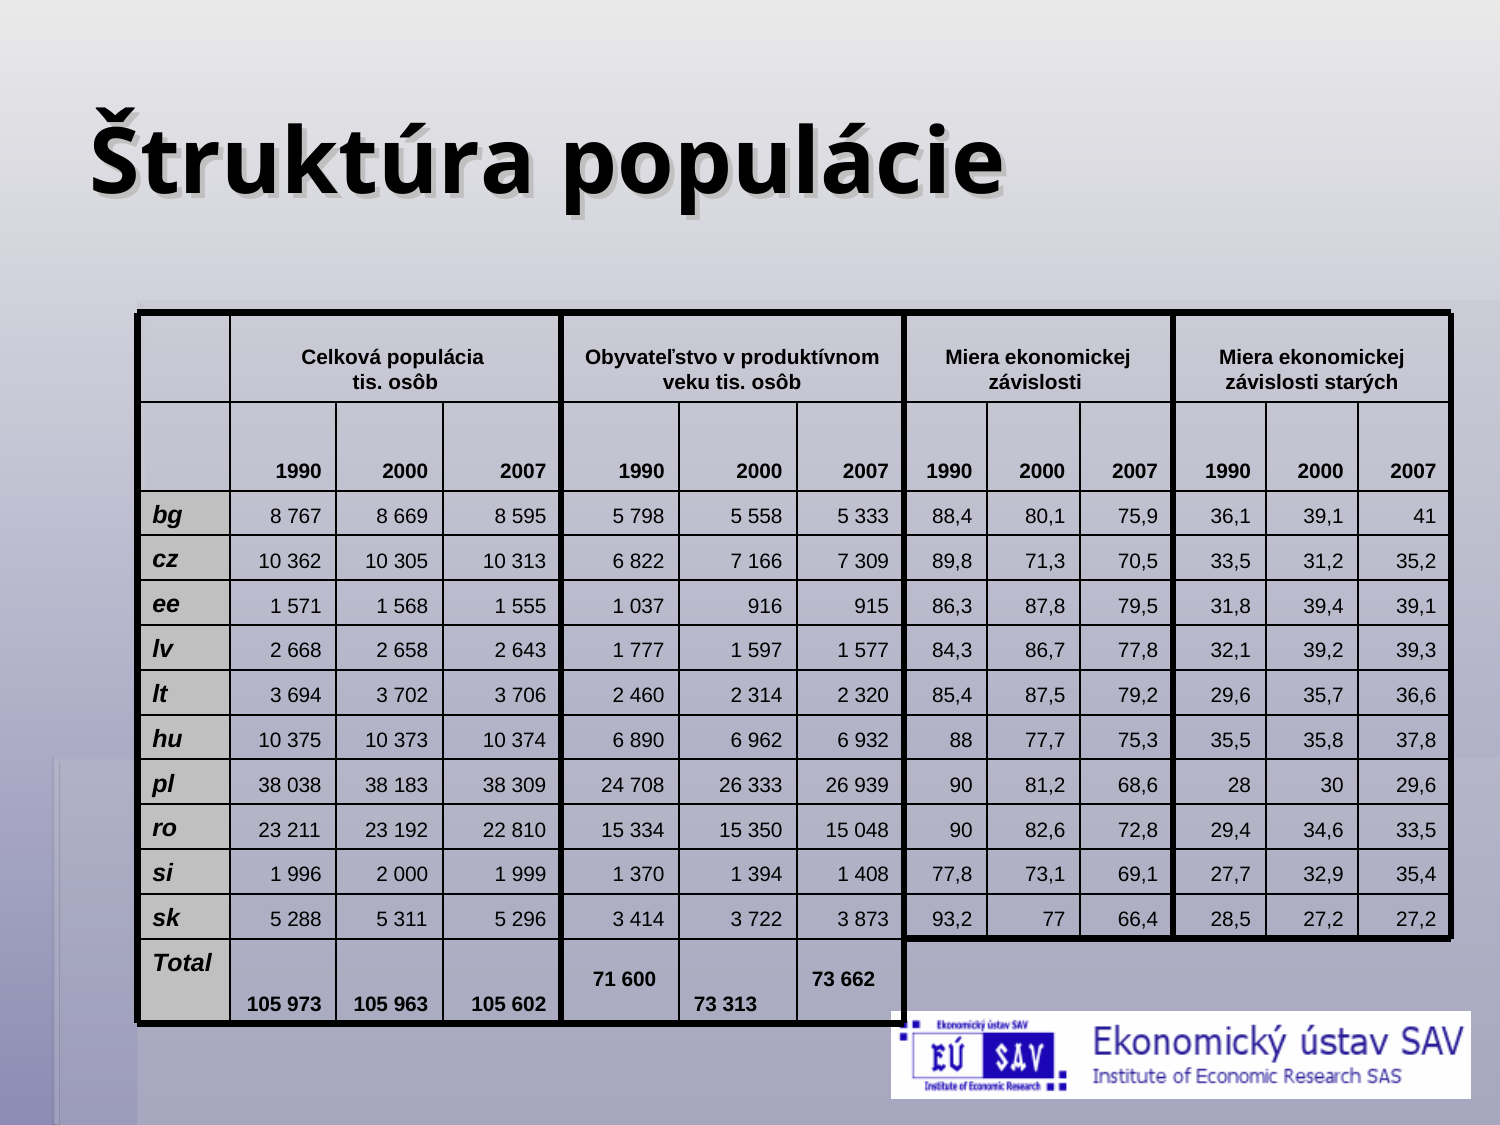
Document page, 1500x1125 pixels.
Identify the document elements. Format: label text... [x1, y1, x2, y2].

text_box 1 370 [564, 850, 678, 893]
text_box 87,8 [988, 581, 1079, 624]
text_box 87,5 [988, 671, 1079, 714]
text_box 75,3 [1081, 716, 1170, 758]
text_box 41 [1359, 492, 1448, 534]
text_box 3 702 [337, 671, 442, 714]
text_box 916 [680, 581, 796, 624]
text_box pl [141, 760, 229, 803]
text_box Obyvateľstvo v produktívnom veku tis. osôb [564, 316, 901, 401]
text_box ee [141, 581, 229, 624]
text_box 2000 [337, 403, 442, 490]
text_box 29,4 [1176, 805, 1265, 848]
text_box 1 577 [798, 626, 901, 669]
text_box 2 314 [680, 671, 796, 714]
text_box sk [141, 895, 229, 938]
text_box 1 394 [680, 850, 796, 893]
text_box 5 798 [564, 492, 678, 534]
text_box 24 708 [564, 760, 678, 803]
text_box 39,1 [1267, 492, 1357, 534]
text_box 1 777 [564, 626, 678, 669]
text_box 1990 [1176, 403, 1265, 490]
text_box 1990 [231, 403, 335, 490]
text_box 39,4 [1267, 581, 1357, 624]
text_box 6 890 [564, 716, 678, 758]
text_box 3 873 [798, 895, 901, 938]
text_box 77 [988, 895, 1079, 935]
text_box 2 460 [564, 671, 678, 714]
text_box 28 [1176, 760, 1265, 803]
text_box 6 822 [564, 536, 678, 579]
text_box 35,7 [1267, 671, 1357, 714]
text_box 79,2 [1081, 671, 1170, 714]
text_box 36,6 [1359, 671, 1448, 714]
text_box 35,4 [1359, 850, 1448, 893]
text_box 66,4 [1081, 895, 1170, 935]
text_box 26 939 [798, 760, 901, 803]
text_box 8 595 [444, 492, 558, 534]
text_box 23 192 [337, 805, 442, 848]
text_box 37,8 [1359, 716, 1448, 758]
text_box 2007 [798, 403, 901, 490]
text_box 36,1 [1176, 492, 1265, 534]
text_box 15 334 [564, 805, 678, 848]
text_box 38 038 [231, 760, 335, 803]
title Štruktúra populácie [75, 40, 1451, 276]
text_box 77,7 [988, 716, 1079, 758]
text_box 2 000 [337, 850, 442, 893]
text_box 3 694 [231, 671, 335, 714]
text_box 1 999 [444, 850, 558, 893]
text_box 88,4 [907, 492, 986, 534]
text_box 3 414 [564, 895, 678, 938]
text_box 1990 [907, 403, 986, 490]
text_box 2 668 [231, 626, 335, 669]
text_box 1 568 [337, 581, 442, 624]
text_box 70,5 [1081, 536, 1170, 579]
text_box 32,9 [1267, 850, 1357, 893]
text_box 33,5 [1176, 536, 1265, 579]
text_box 1990 [564, 403, 678, 490]
text_box 71 600 [564, 940, 678, 1020]
text_box 10 375 [231, 716, 335, 758]
text_box 3 706 [444, 671, 558, 714]
text_box 8 767 [231, 492, 335, 534]
text_box 2000 [1267, 403, 1357, 490]
text_box 85,4 [907, 671, 986, 714]
text_box 2 643 [444, 626, 558, 669]
text_box 23 211 [231, 805, 335, 848]
text_box 29,6 [1176, 671, 1265, 714]
text_box 8 669 [337, 492, 442, 534]
text_box 1 555 [444, 581, 558, 624]
text_box 79,5 [1081, 581, 1170, 624]
text_box 7 309 [798, 536, 901, 579]
text_box 80,1 [988, 492, 1079, 534]
text_box 15 048 [798, 805, 901, 848]
text_box 35,8 [1267, 716, 1357, 758]
text_box 33,5 [1359, 805, 1448, 848]
text_box 73,1 [988, 850, 1079, 893]
picture [891, 1011, 1471, 1099]
text_box 22 810 [444, 805, 558, 848]
text_box 1 597 [680, 626, 796, 669]
text_box 71,3 [988, 536, 1079, 579]
text_box 27,2 [1267, 895, 1357, 935]
text_box 6 962 [680, 716, 796, 758]
text_box 105 973 [231, 940, 335, 1020]
text_box 7 166 [680, 536, 796, 579]
text_box Celková populácia tis. osôb [231, 316, 558, 401]
text_box 2000 [988, 403, 1079, 490]
text_box cz [141, 536, 229, 579]
text_box 105 602 [444, 940, 558, 1020]
text_box 2007 [1359, 403, 1448, 490]
text_box 81,2 [988, 760, 1079, 803]
text_box 3 722 [680, 895, 796, 938]
text_box 27,2 [1359, 895, 1448, 935]
text_box 89,8 [907, 536, 986, 579]
text_box 86,3 [907, 581, 986, 624]
text_box 26 333 [680, 760, 796, 803]
text_box 27,7 [1176, 850, 1265, 893]
text_box lt [141, 671, 229, 714]
text_box 90 [907, 760, 986, 803]
text_box 5 296 [444, 895, 558, 938]
text_box 2 658 [337, 626, 442, 669]
text_box 75,9 [1081, 492, 1170, 534]
text_box 31,8 [1176, 581, 1265, 624]
text_box 31,2 [1267, 536, 1357, 579]
text_box 39,2 [1267, 626, 1357, 669]
text_box 5 558 [680, 492, 796, 534]
text_box 77,8 [1081, 626, 1170, 669]
text_box si [141, 850, 229, 893]
text_box 72,8 [1081, 805, 1170, 848]
text_box 1 037 [564, 581, 678, 624]
text_box 105 963 [337, 940, 442, 1020]
text_box 34,6 [1267, 805, 1357, 848]
text_box 32,1 [1176, 626, 1265, 669]
text_box 10 374 [444, 716, 558, 758]
text_box lv [141, 626, 229, 669]
text_box 915 [798, 581, 901, 624]
text_box ro [141, 805, 229, 848]
text_box 15 350 [680, 805, 796, 848]
text_box 73 662 [798, 940, 901, 1020]
text_box 77,8 [907, 850, 986, 893]
text_box 29,6 [1359, 760, 1448, 803]
text_box 10 305 [337, 536, 442, 579]
text_box 2000 [680, 403, 796, 490]
text_box 28,5 [1176, 895, 1265, 935]
text_box 5 288 [231, 895, 335, 938]
text_box 2007 [444, 403, 558, 490]
text_box 88 [907, 716, 986, 758]
text_box 39,3 [1359, 626, 1448, 669]
text_box 30 [1267, 760, 1357, 803]
text_box 35,2 [1359, 536, 1448, 579]
text_box 1 408 [798, 850, 901, 893]
text_box 84,3 [907, 626, 986, 669]
text_box 35,5 [1176, 716, 1265, 758]
text_box 10 373 [337, 716, 442, 758]
text_box 90 [907, 805, 986, 848]
text_box 38 309 [444, 760, 558, 803]
text_box 69,1 [1081, 850, 1170, 893]
text_box Miera ekonomickej závislosti [907, 316, 1170, 401]
text_box 6 932 [798, 716, 901, 758]
text_box 68,6 [1081, 760, 1170, 803]
text_box 73 313 [680, 940, 796, 1020]
text_box Total [141, 940, 229, 1020]
text_box 1 996 [231, 850, 335, 893]
text_box 5 333 [798, 492, 901, 534]
text_box Miera ekonomickej závislosti starých [1176, 316, 1448, 401]
text_box bg [141, 492, 229, 534]
text_box 2 320 [798, 671, 901, 714]
text_box 86,7 [988, 626, 1079, 669]
text_box 5 311 [337, 895, 442, 938]
text_box 10 313 [444, 536, 558, 579]
text_box 38 183 [337, 760, 442, 803]
text_box 82,6 [988, 805, 1079, 848]
text_box 10 362 [231, 536, 335, 579]
text_box 39,1 [1359, 581, 1448, 624]
text_box 93,2 [907, 895, 986, 935]
text_box 1 571 [231, 581, 335, 624]
text_box 2007 [1081, 403, 1170, 490]
text_box hu [141, 716, 229, 758]
